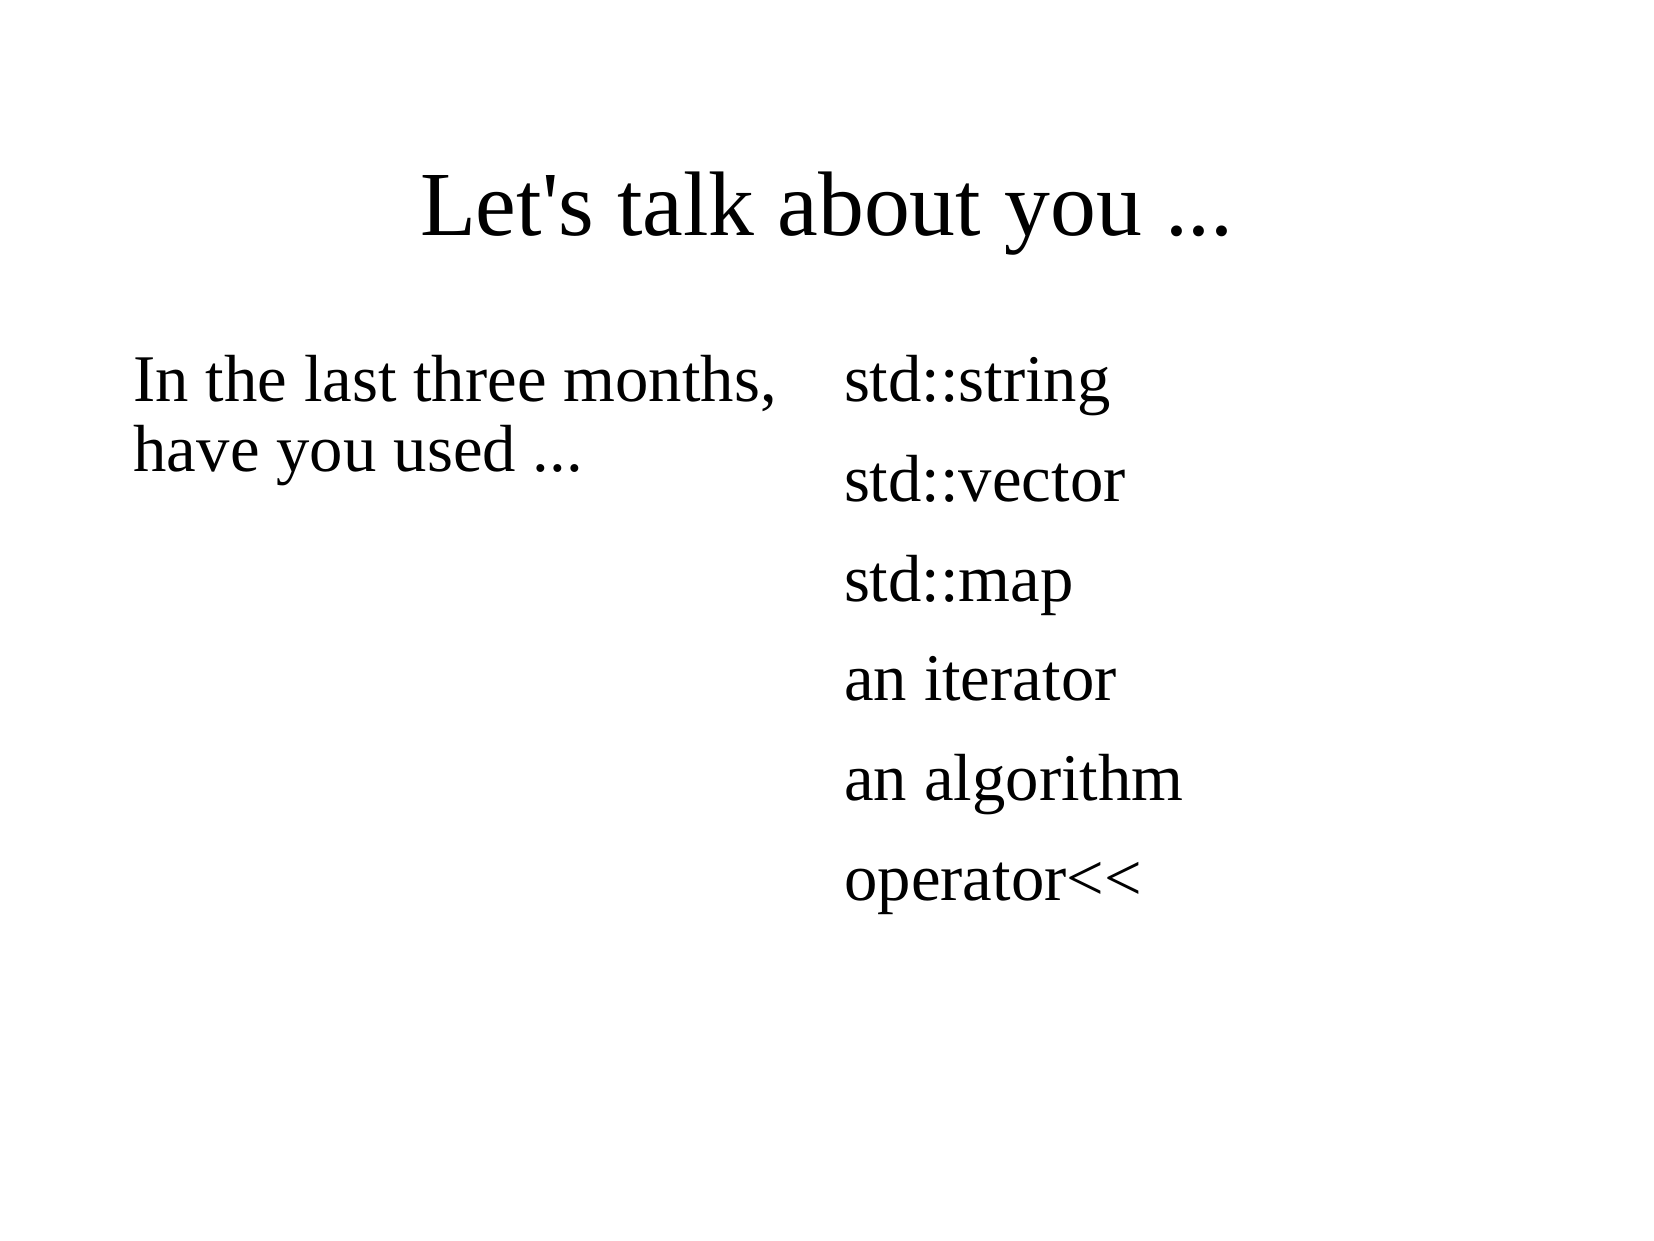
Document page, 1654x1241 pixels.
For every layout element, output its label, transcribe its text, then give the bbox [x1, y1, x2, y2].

title Let's talk about you ... [121, 102, 1534, 311]
text_box In the last three months, have you used ... [133, 344, 779, 486]
list std::string std::vector std::map an iterator an algorithm operator<< [827, 344, 1534, 1127]
